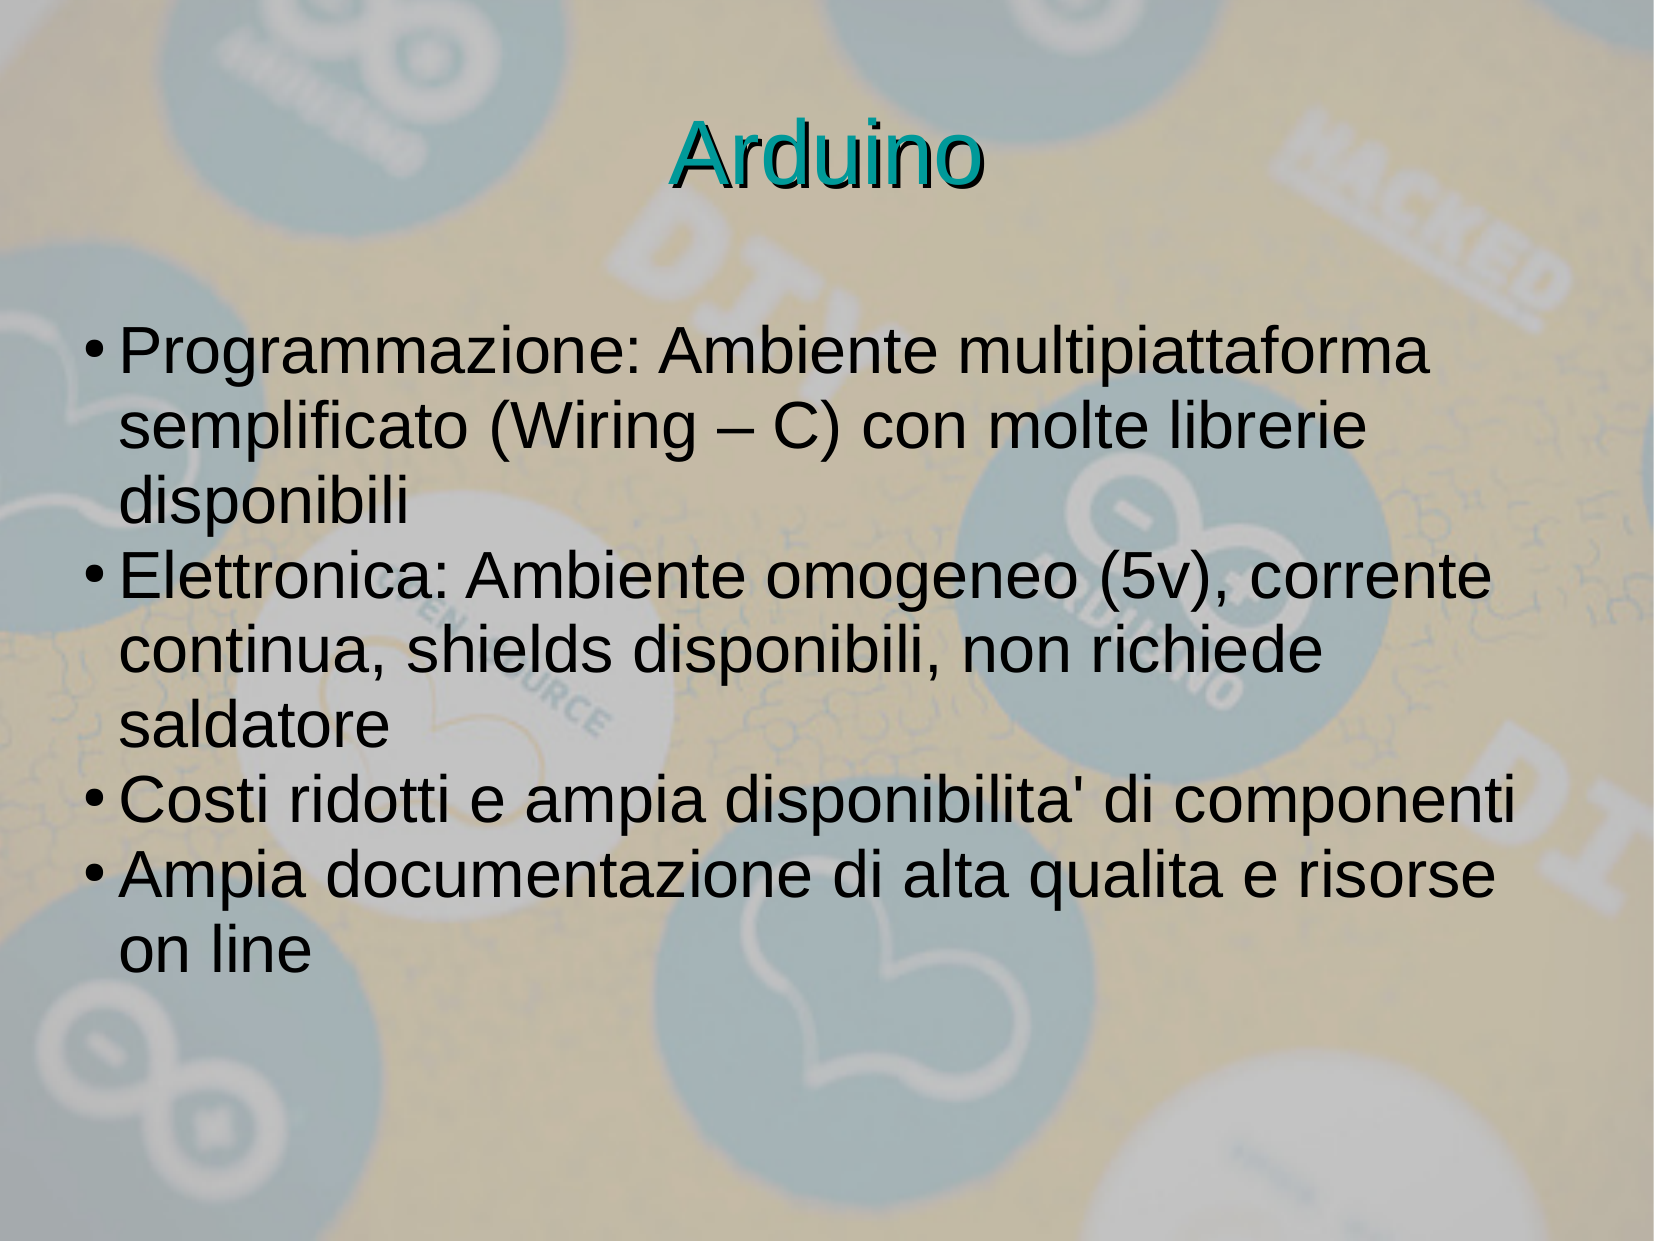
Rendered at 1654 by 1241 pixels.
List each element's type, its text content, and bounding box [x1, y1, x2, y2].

title Arduino [82, 49, 1571, 257]
picture [0, 0, 1654, 1241]
subtitle Programmazione: Ambiente multipiattaforma semplificato (Wiring – C) con molte librerie disponibili Elettronica: Ambiente omogeneo (5v), corrente continua, shields disponibili, non richiede saldatore Costi ridotti e ampia disponibilita' di componenti Ampia documentazione di alta qualita e risorse on line [82, 290, 1571, 1010]
